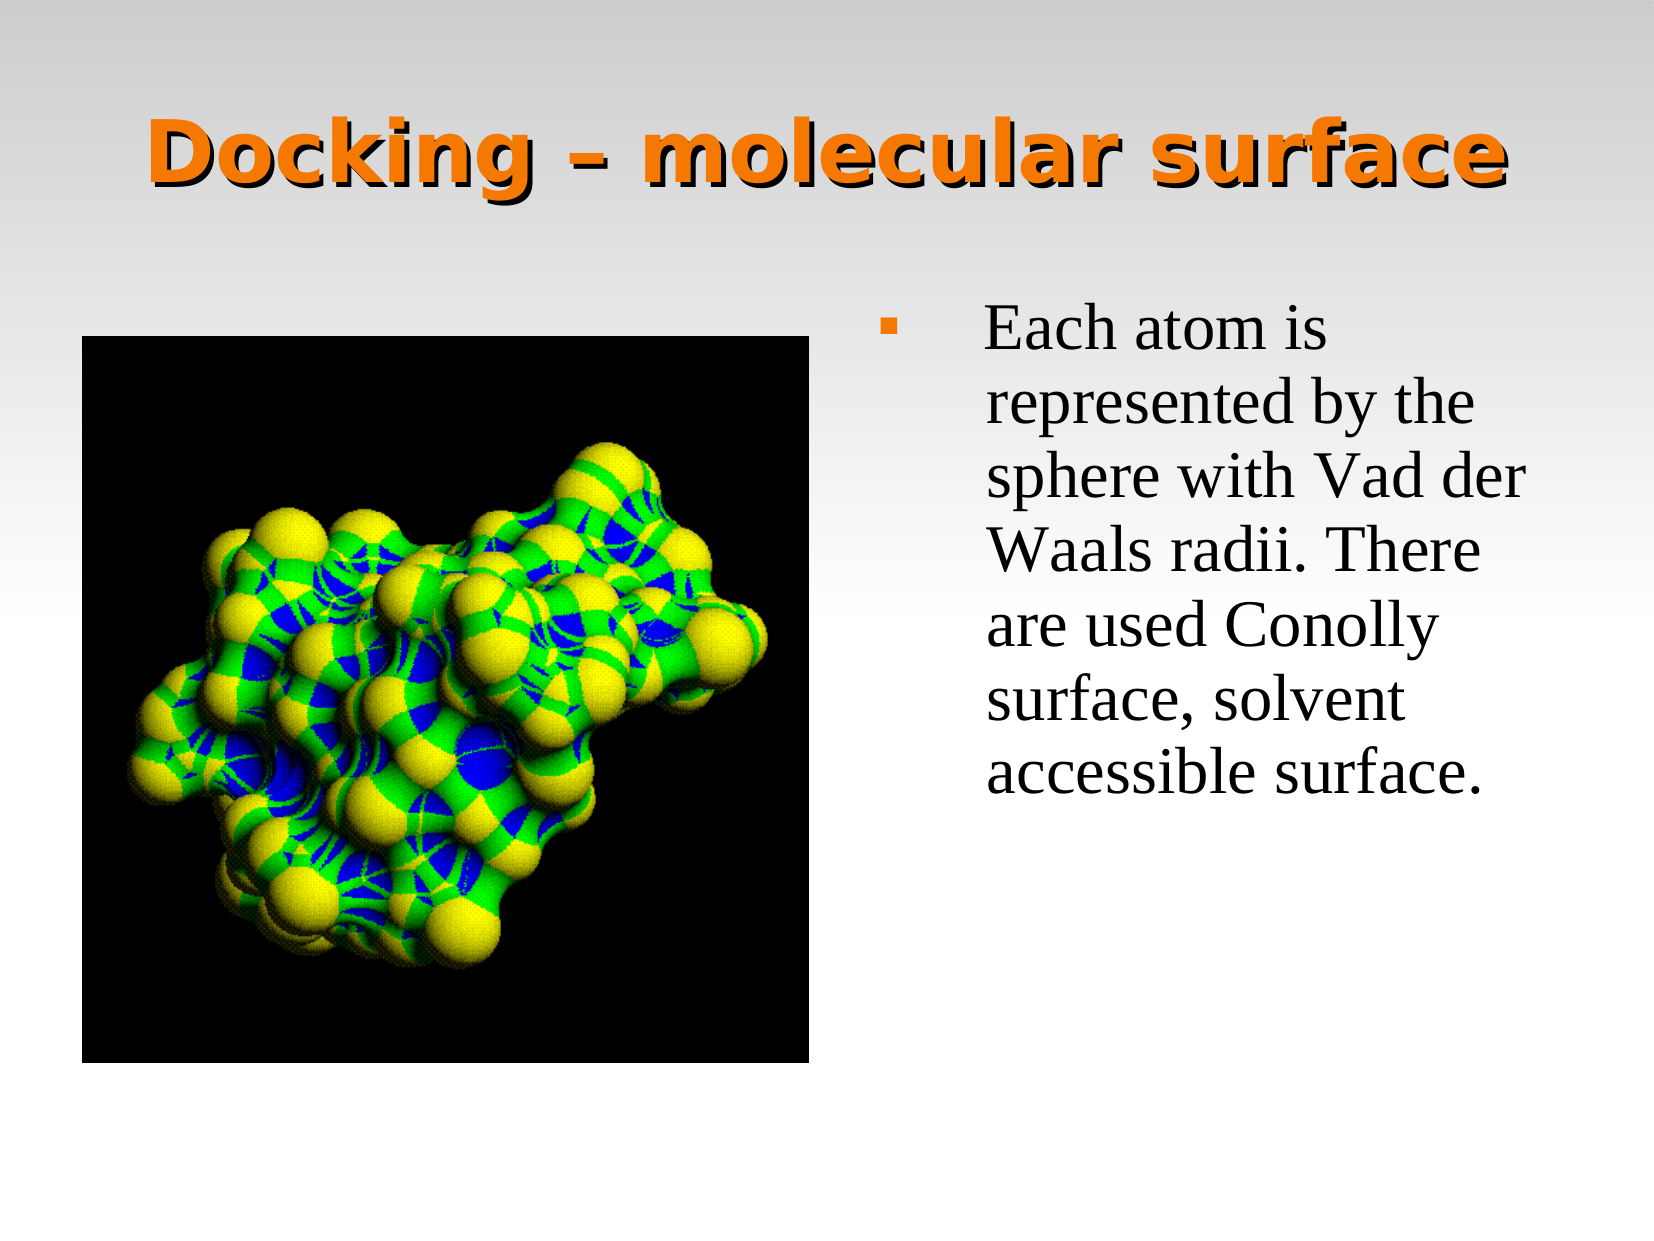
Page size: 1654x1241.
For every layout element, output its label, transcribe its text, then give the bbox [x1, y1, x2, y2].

list Each atom is represented by the sphere with Vad der Waals radii. There are used Conolly surface, solvent accessible surface. [845, 290, 1572, 1109]
picture [82, 336, 809, 1063]
title Docking – molecular surface [82, 49, 1571, 257]
